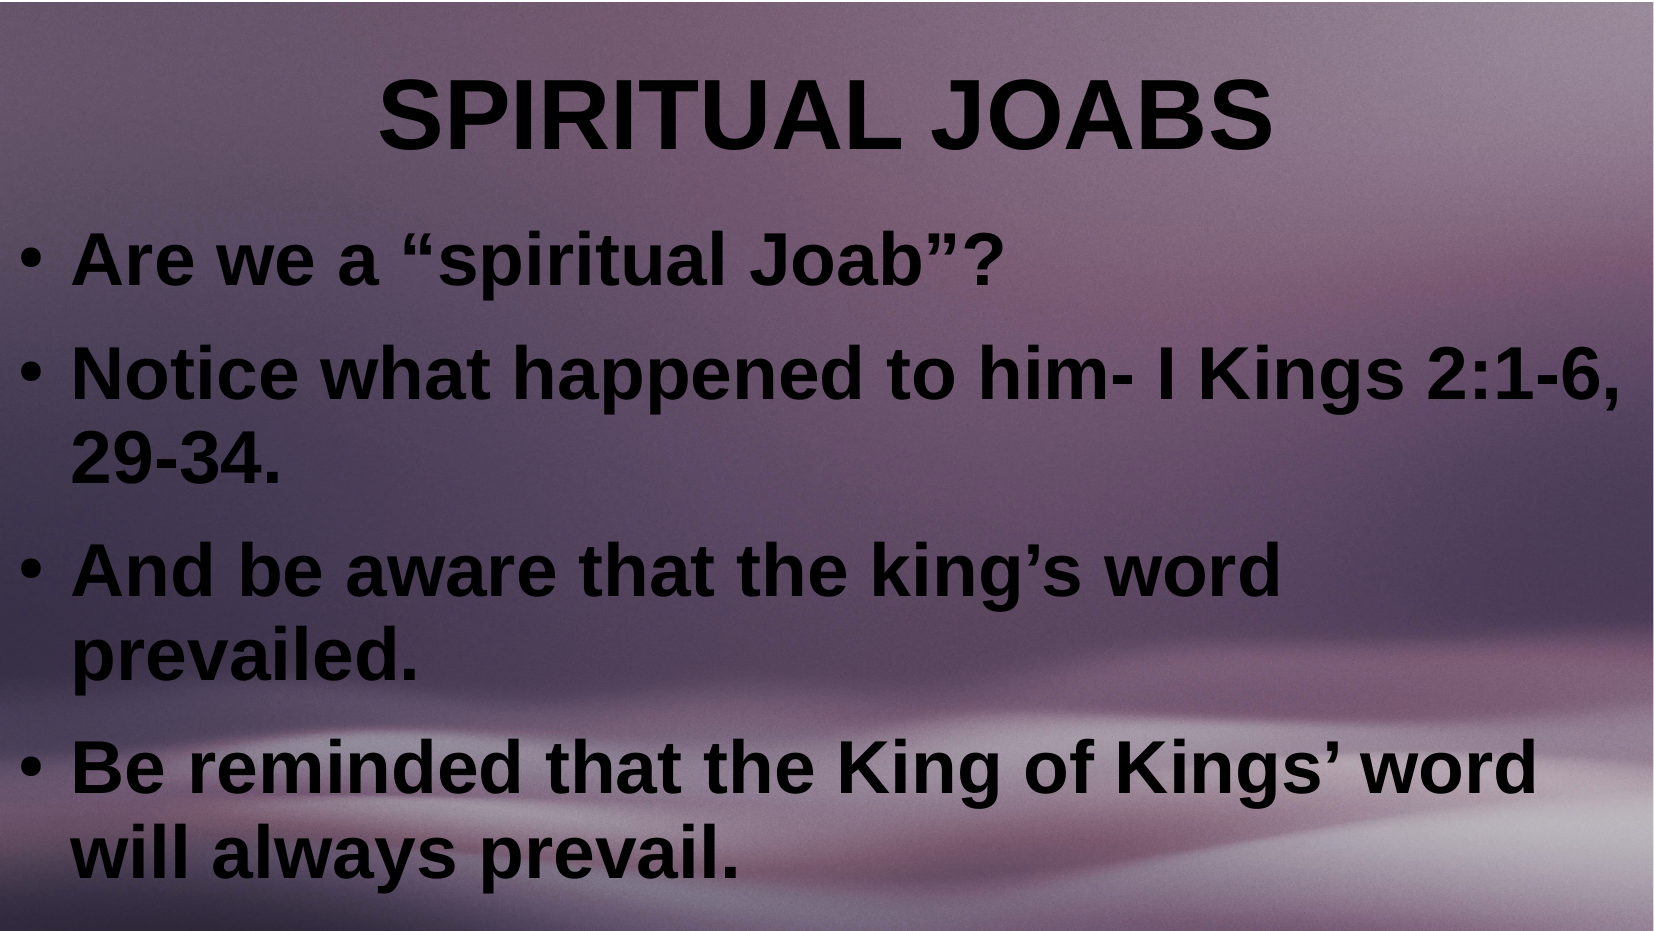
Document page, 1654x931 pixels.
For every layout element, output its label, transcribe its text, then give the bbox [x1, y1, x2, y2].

title SPIRITUAL JOABS [82, 37, 1571, 193]
picture [0, 2, 1654, 931]
list Are we a “spiritual Joab”? Notice what happened to him- I Kings 2:1-6, 29-34. And be aware that the king’s word prevailed. Be reminded that the King of Kings’ word will always prevail. [0, 217, 1651, 931]
